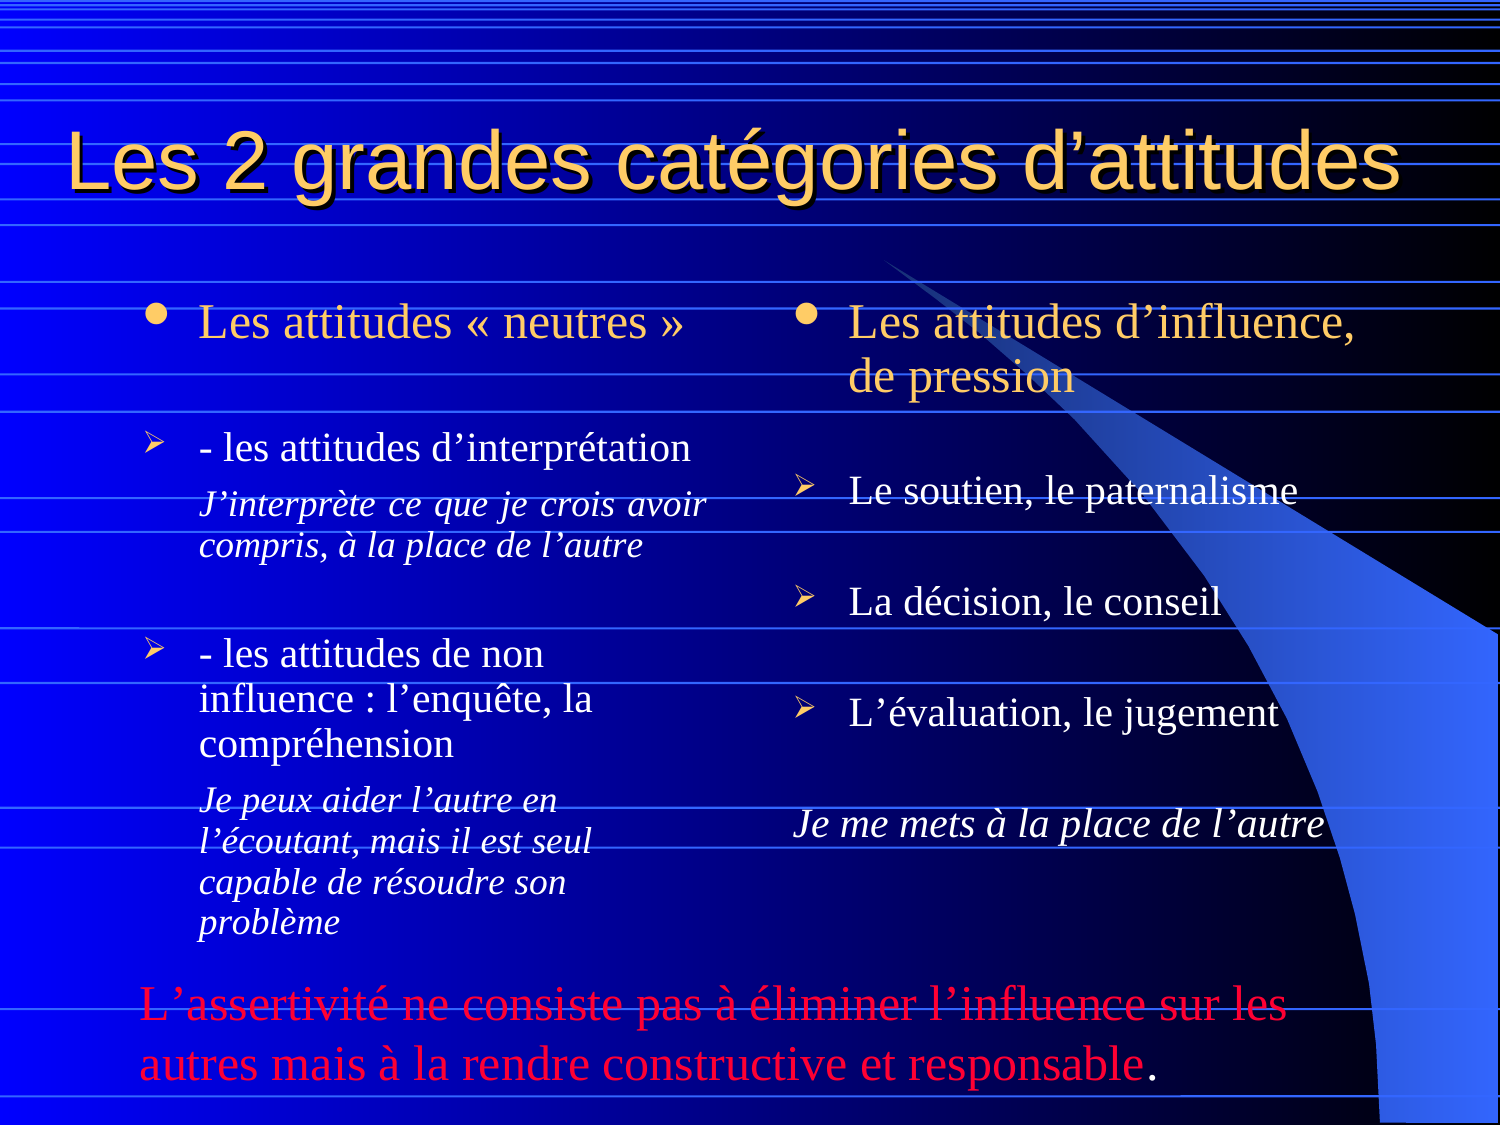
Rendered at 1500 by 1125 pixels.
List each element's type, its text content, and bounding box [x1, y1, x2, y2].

list Les attitudes « neutres » - les attitudes d’interprétation J’interprète ce que je crois avoir compris, à la place de l’autre - les attitudes de non influence : l’enquête, la compréhension Je peux aider l’autre en l’écoutant, mais il est seul capable de résoudre son problème [112, 287, 738, 963]
text_box L’assertivité ne consiste pas à éliminer l’influence sur les autres mais à la rendre constructive et responsable. [125, 962, 1388, 1098]
title Les 2 grandes catégories d’attitudes [49, 62, 1438, 250]
list Les attitudes d’influence, de pression Le soutien, le paternalisme La décision, le conseil L’évaluation, le jugement Je me mets à la place de l’autre [762, 287, 1388, 962]
